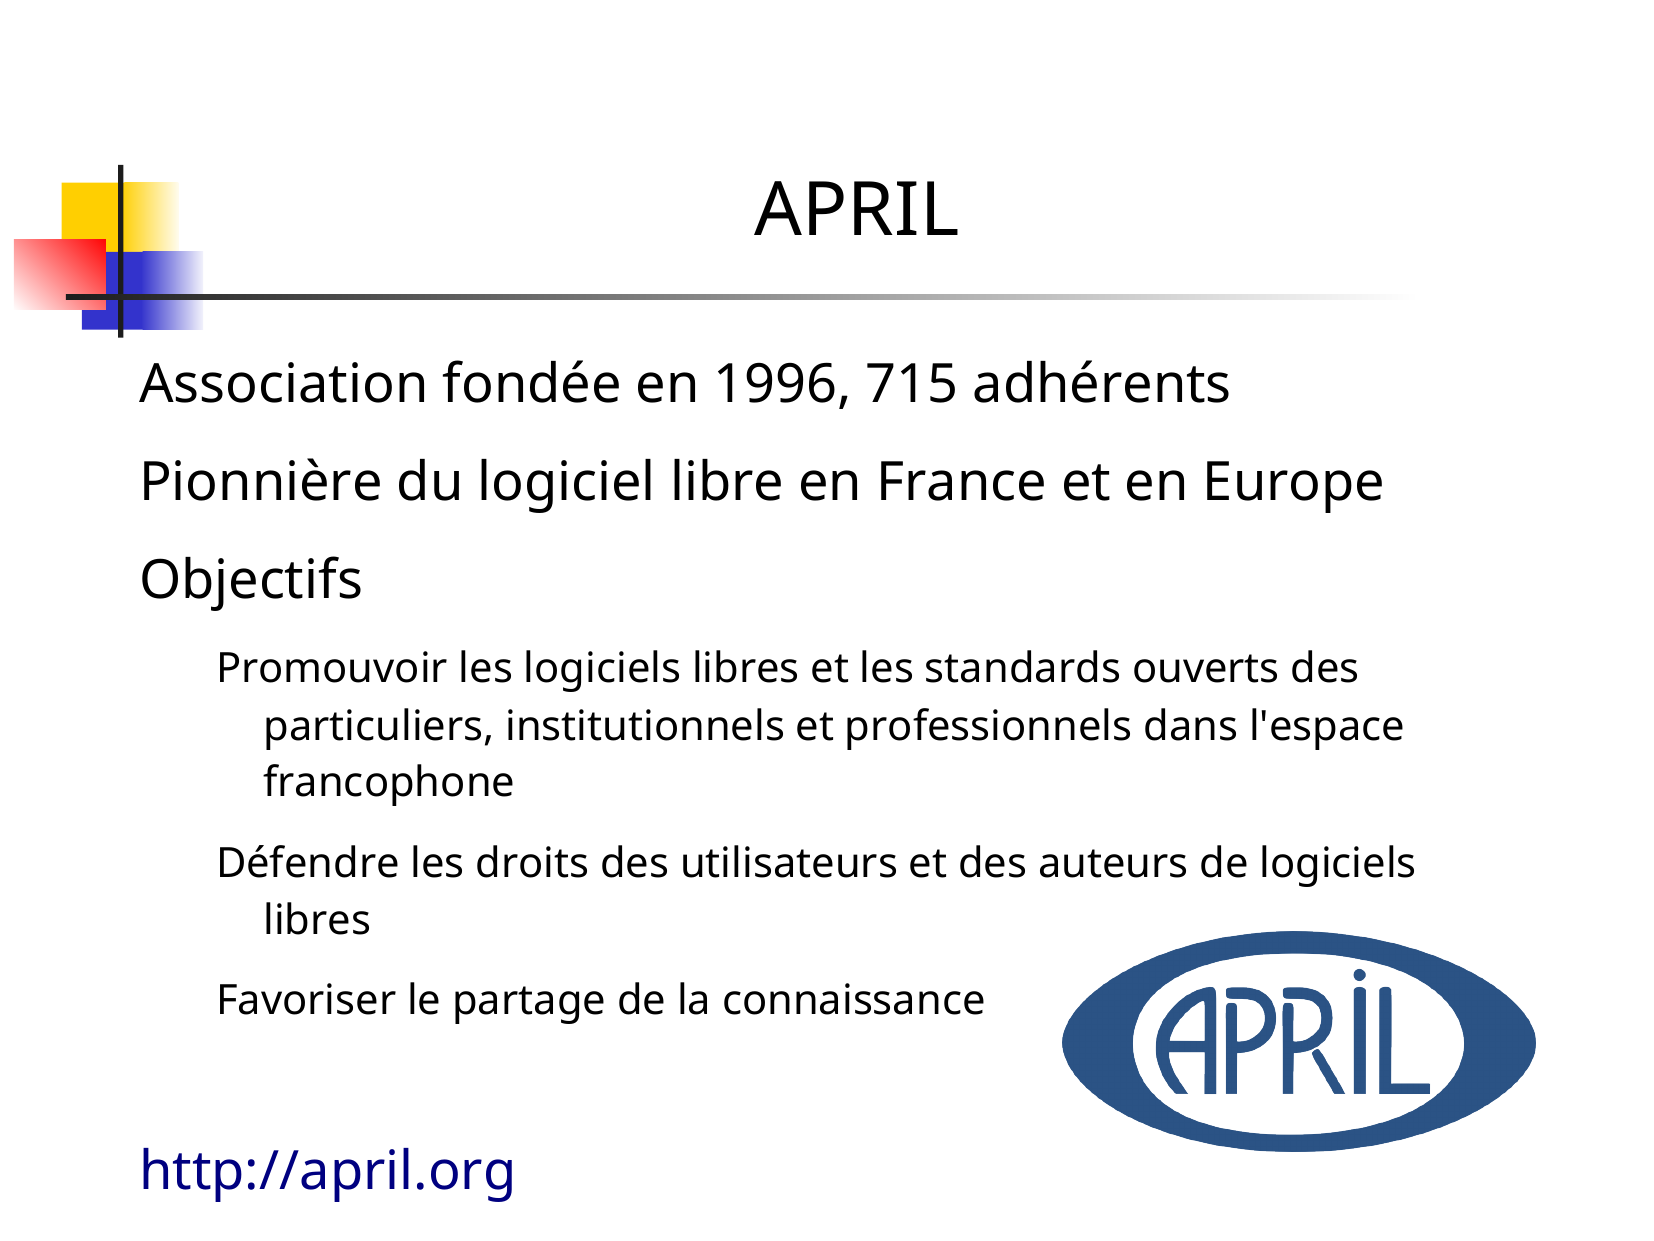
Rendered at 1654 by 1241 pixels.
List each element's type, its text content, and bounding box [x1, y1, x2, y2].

list Association fondée en 1996, 715 adhérents Pionnière du logiciel libre en France et en Europe Objectifs Promouvoir les logiciels libres et les standards ouverts des particuliers, institutionnels et professionnels dans l'espace francophone Défendre les droits des utilisateurs et des auteurs de logiciels libres Favoriser le partage de la connaissance http://april.org [121, 344, 1534, 1127]
picture [1062, 931, 1536, 1152]
title APRIL [121, 102, 1534, 311]
